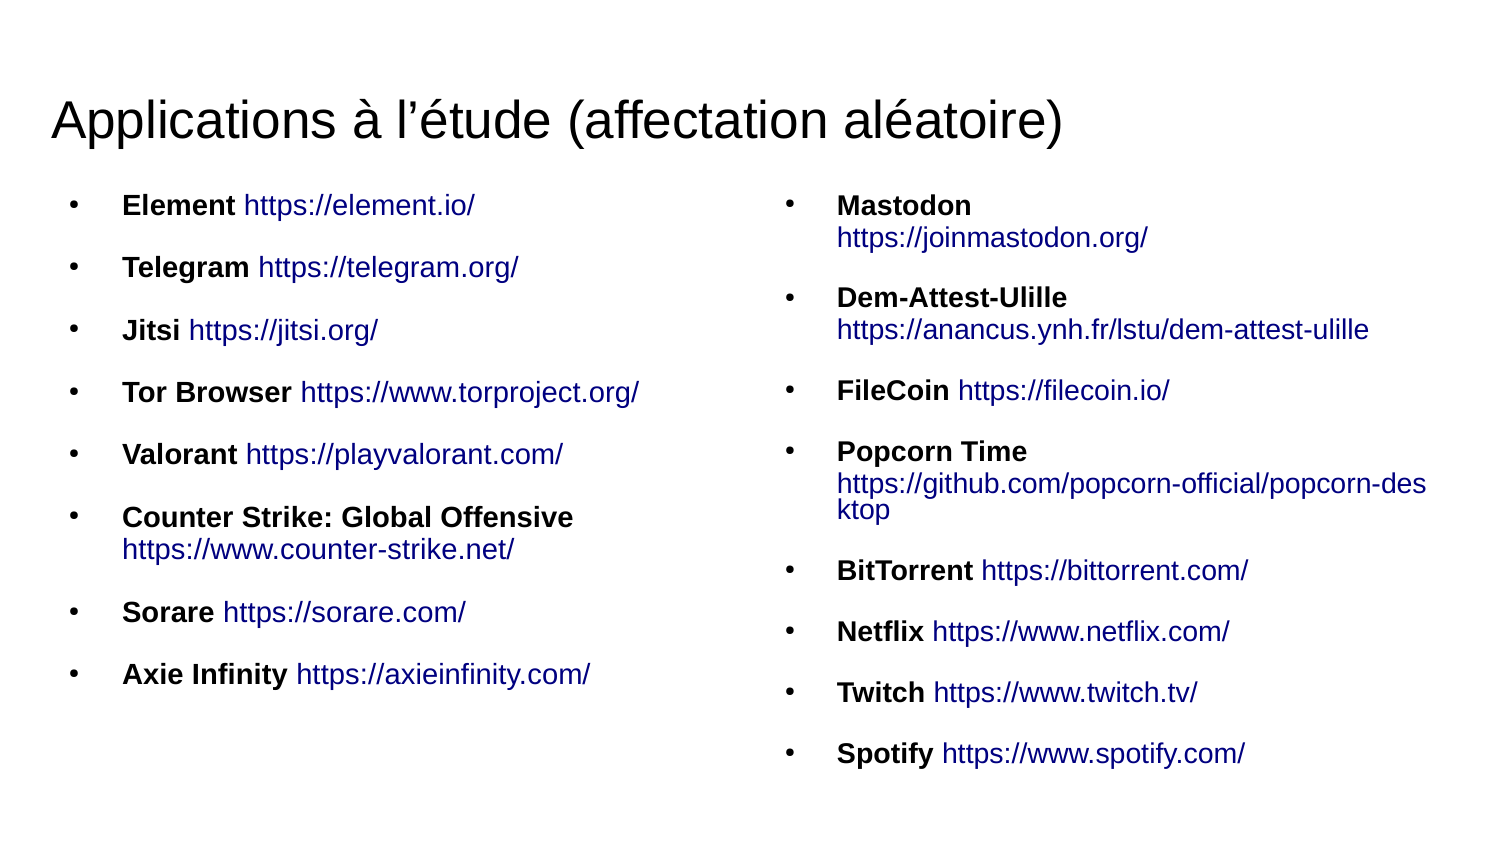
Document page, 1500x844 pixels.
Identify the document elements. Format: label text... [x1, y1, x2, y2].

title Applications à l’étude (affectation aléatoire) [51, 72, 1449, 167]
list Mastodon https://joinmastodon.org/ Dem-Attest-Ulille https://anancus.ynh.fr/lstu/dem-attest-ulille FileCoin https://filecoin.io/ Popcorn Time https://github.com/popcorn-official/popcorn-desktop BitTorrent https://bittorrent.com/ Netflix https://www.netflix.com/ Twitch https://www.twitch.tv/ Spotify https://www.spotify.com/ [767, 189, 1450, 750]
list Element https://element.io/ Telegram https://telegram.org/ Jitsi https://jitsi.org/ Tor Browser https://www.torproject.org/ Valorant https://playvalorant.com/ Counter Strike: Global Offensive https://www.counter-strike.net/ Sorare https://sorare.com/ Axie Infinity https://axieinfinity.com/ [51, 189, 734, 750]
